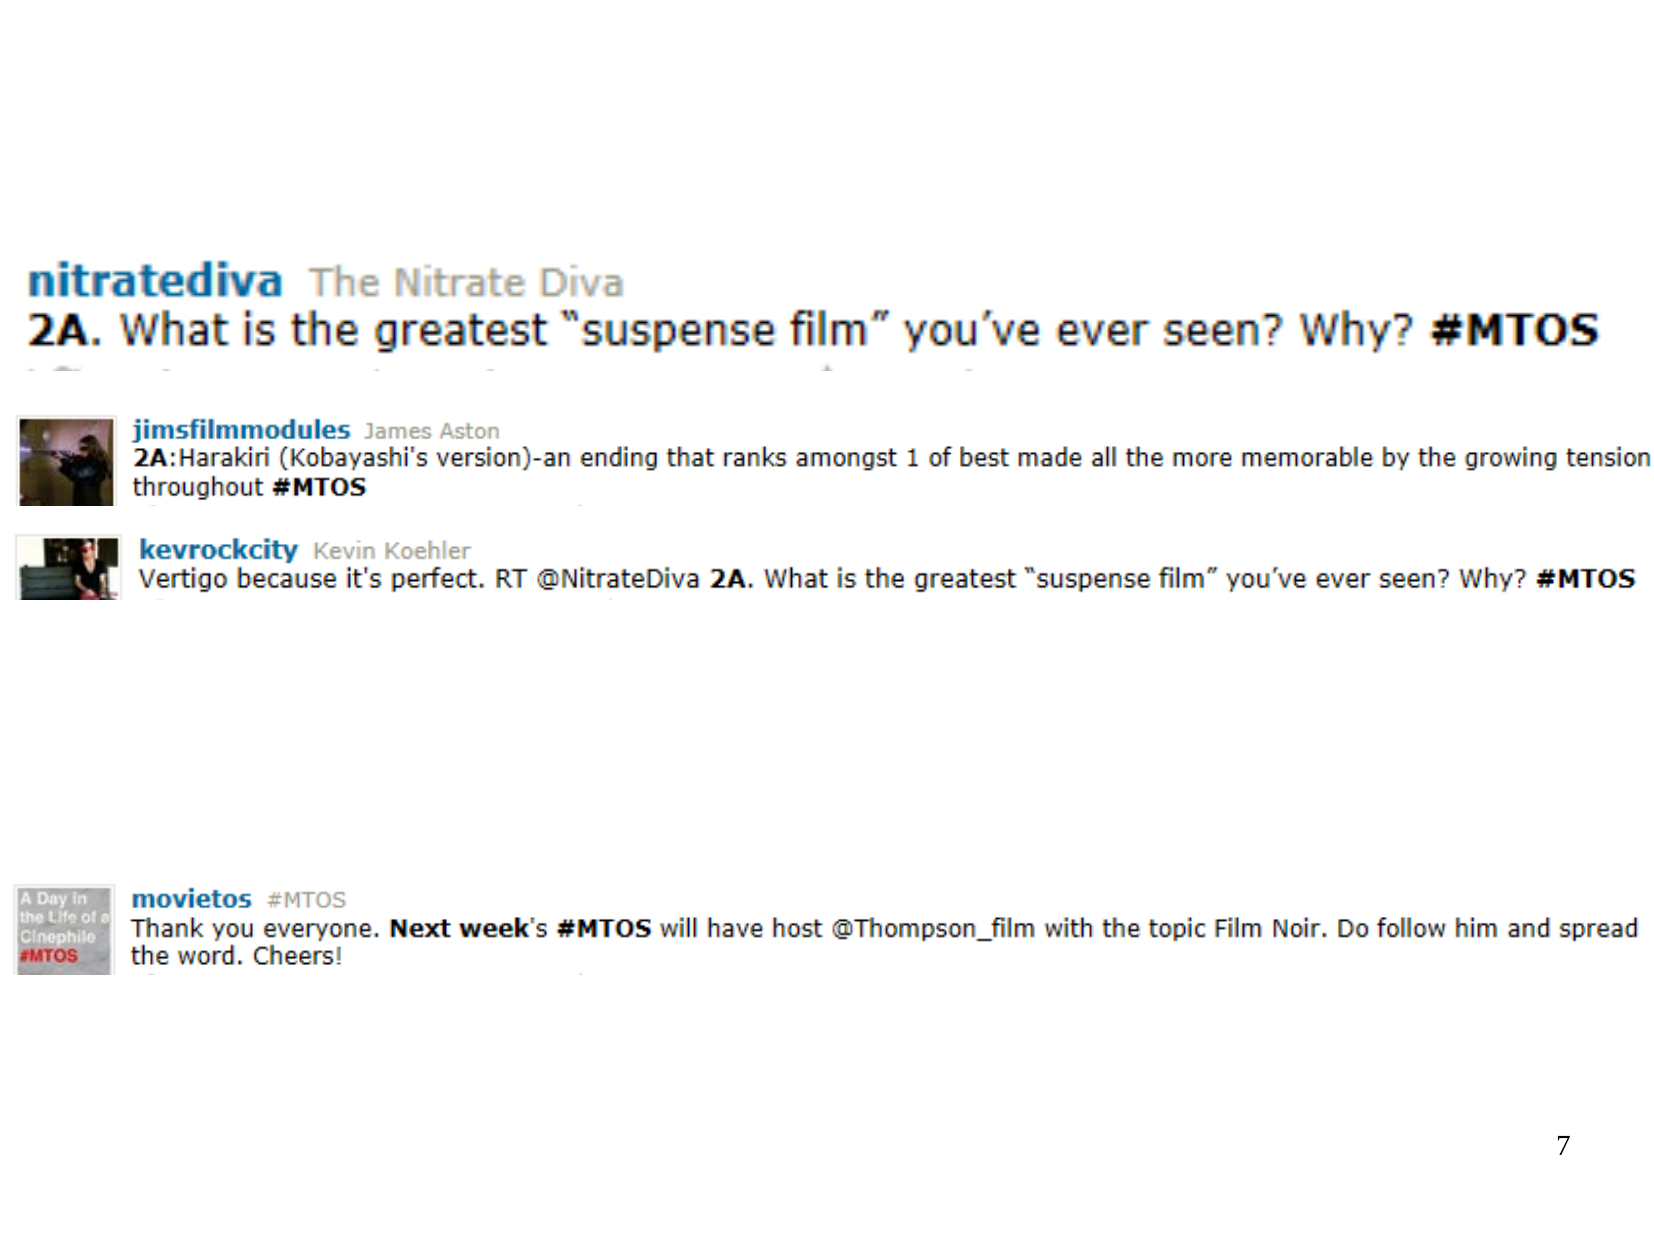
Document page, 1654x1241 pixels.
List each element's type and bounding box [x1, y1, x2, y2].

picture [0, 394, 1654, 600]
picture [0, 224, 1654, 371]
picture [0, 865, 1654, 975]
